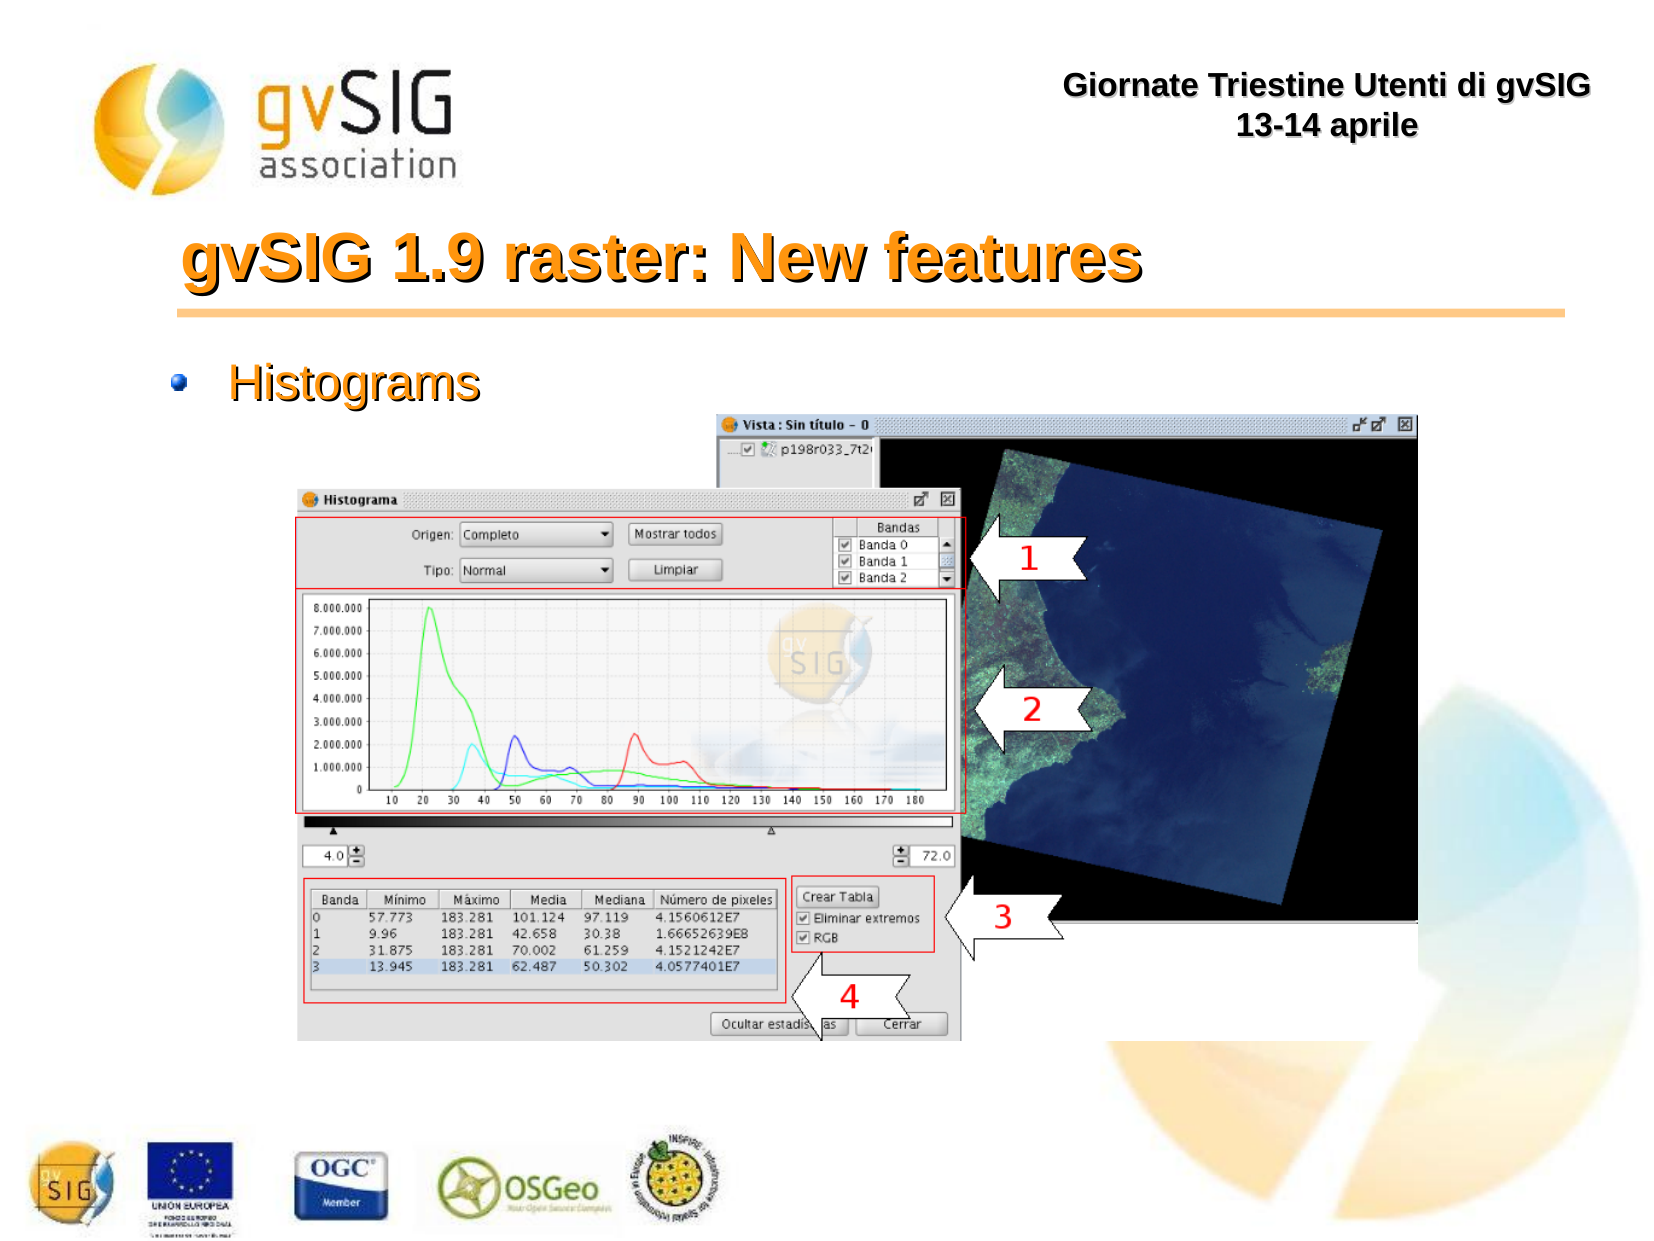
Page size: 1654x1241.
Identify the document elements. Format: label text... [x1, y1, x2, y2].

picture [1, 0, 1654, 1241]
list Histograms [171, 354, 1388, 443]
text_box gvSIG 1.9 raster: New features [165, 211, 1447, 302]
